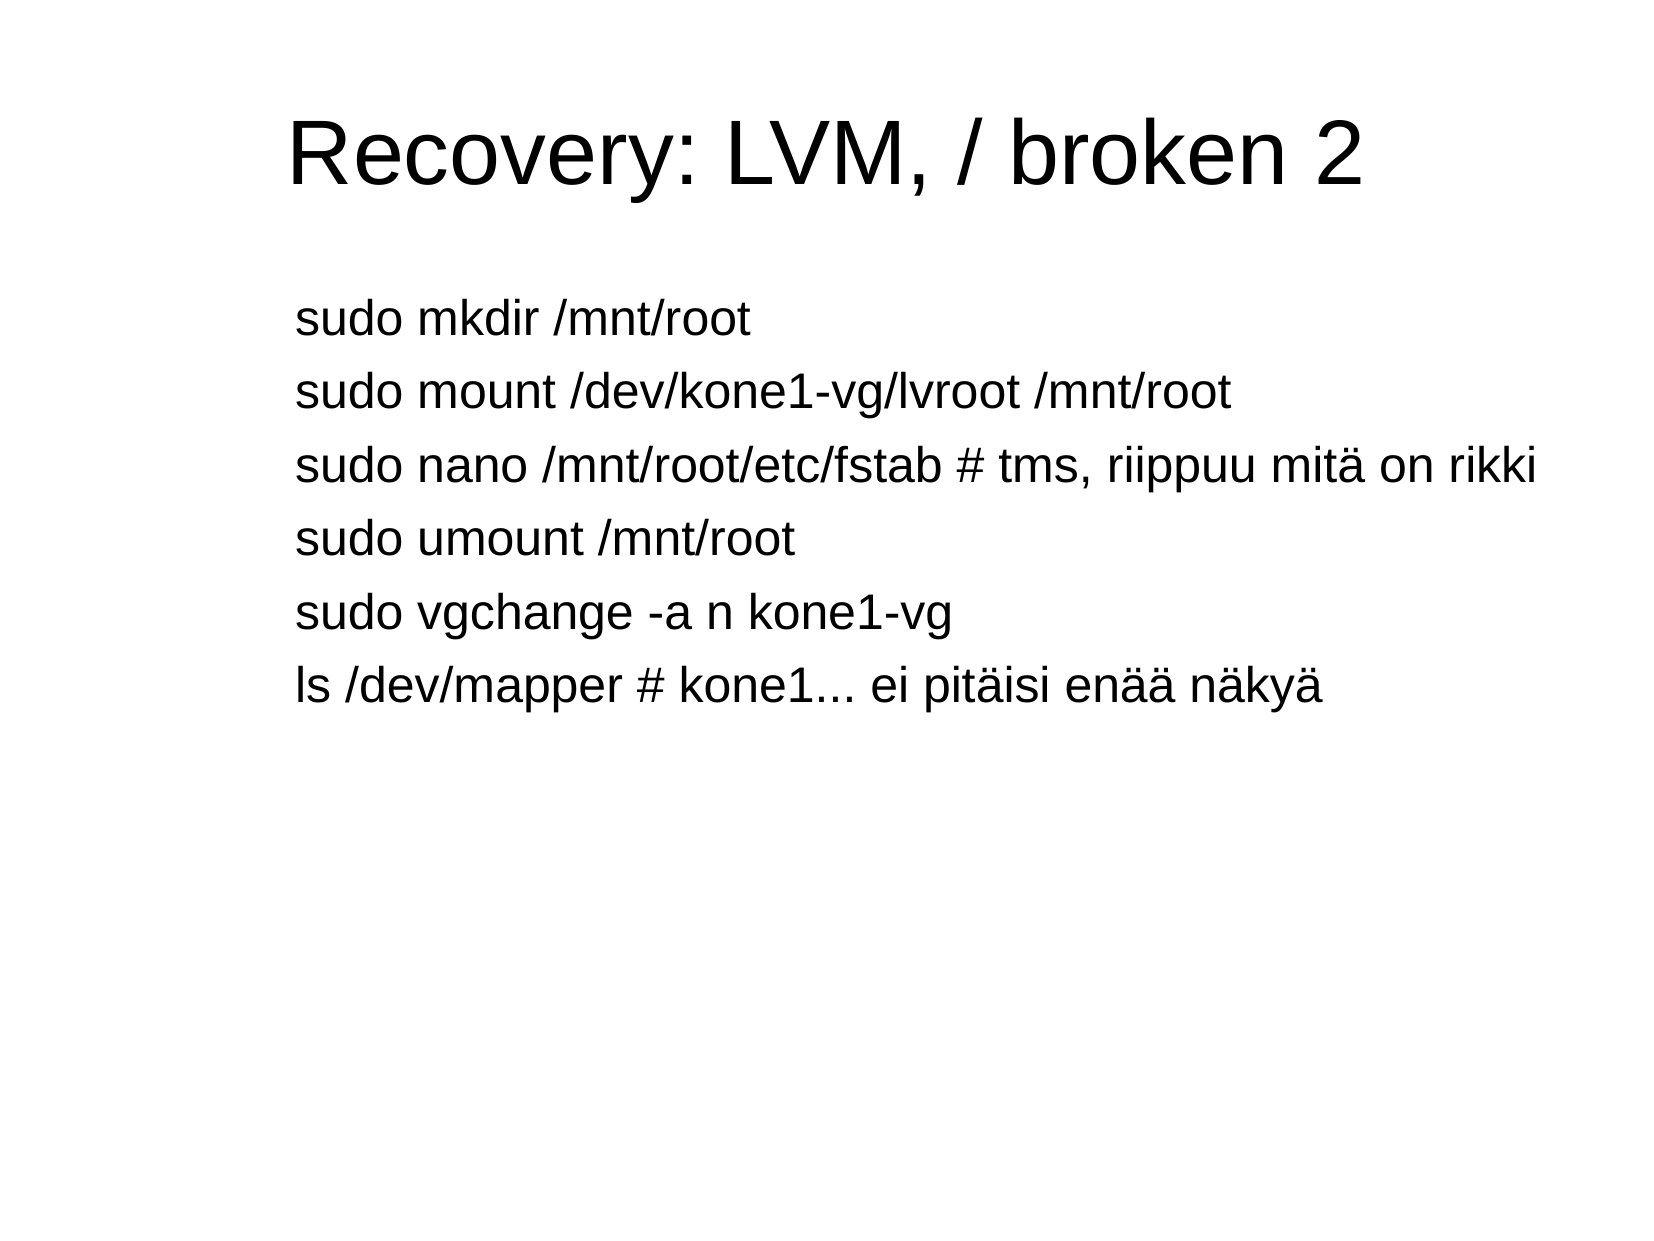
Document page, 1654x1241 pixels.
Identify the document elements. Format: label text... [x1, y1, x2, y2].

list sudo mkdir /mnt/root sudo mount /dev/kone1-vg/lvroot /mnt/root sudo nano /mnt/root/etc/fstab # tms, riippuu mitä on rikki sudo umount /mnt/root sudo vgchange -a n kone1-vg ls /dev/mapper # kone1... ei pitäisi enää näkyä [82, 290, 1571, 1010]
title Recovery: LVM, / broken 2 [82, 49, 1571, 257]
